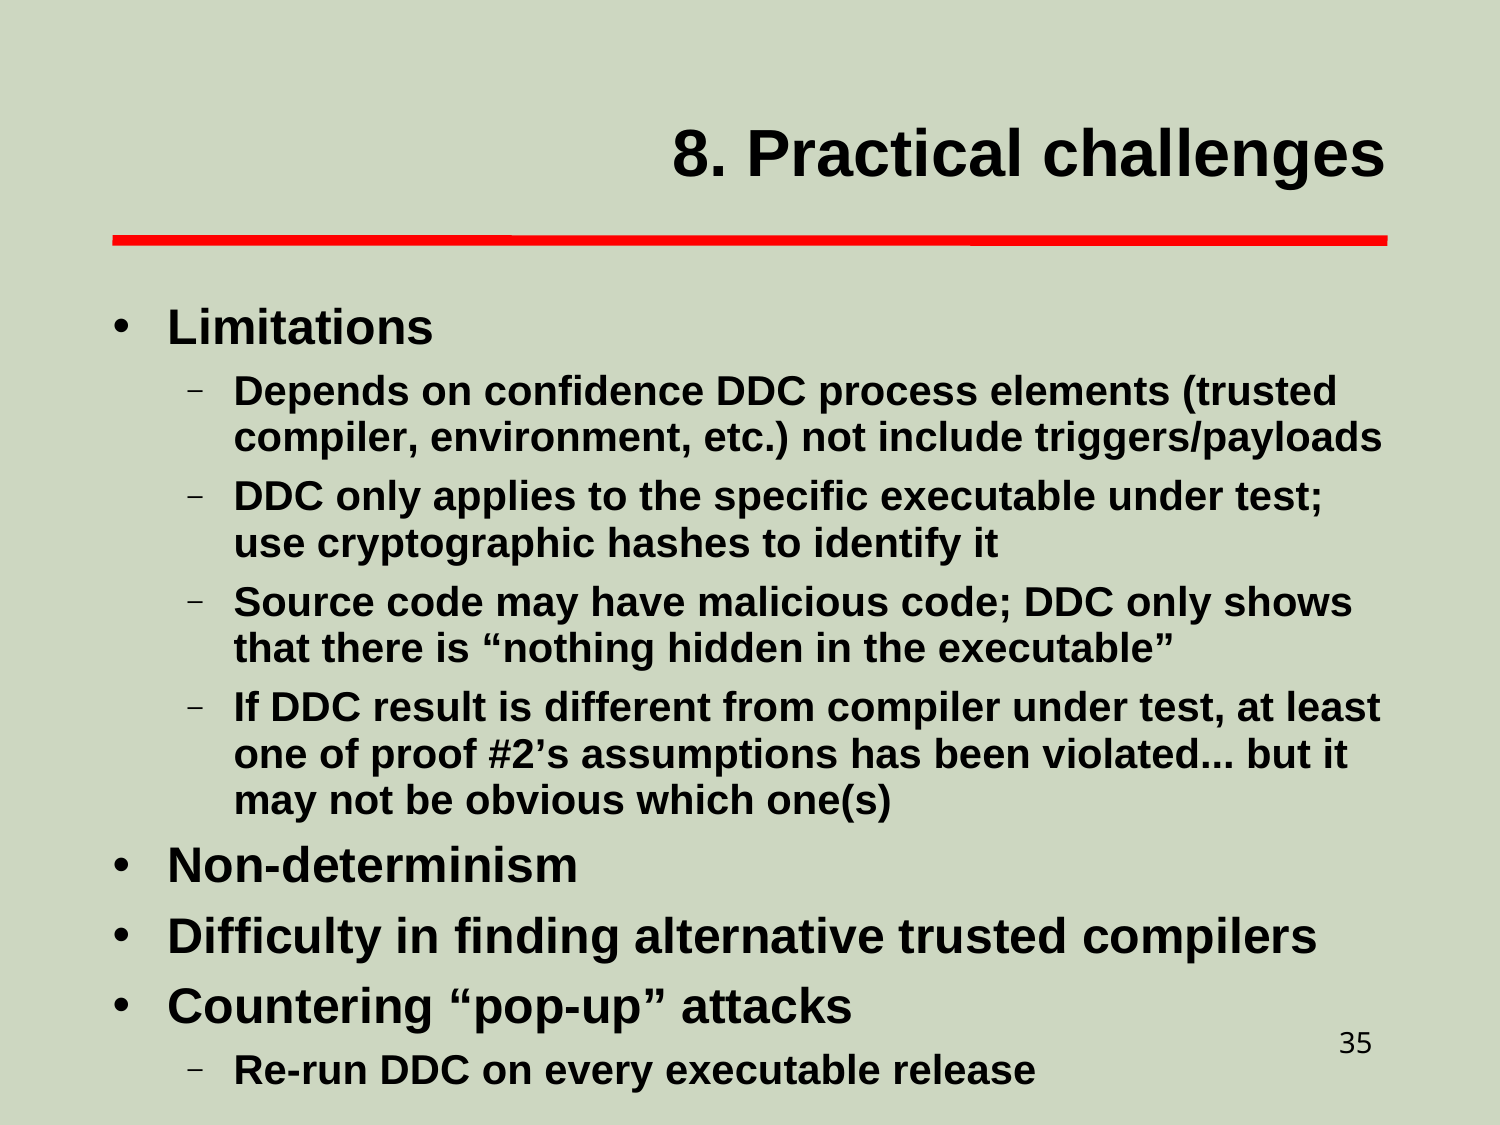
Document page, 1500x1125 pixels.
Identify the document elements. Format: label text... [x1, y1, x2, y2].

list Limitations Depends on confidence DDC process elements (trusted compiler, environment, etc.) not include triggers/payloads DDC only applies to the specific executable under test; use cryptographic hashes to identify it Source code may have malicious code; DDC only shows that there is “nothing hidden in the executable” If DDC result is different from compiler under test, at least one of proof #2’s assumptions has been violated... but it may not be obvious which one(s) Non-determinism Difficulty in finding alternative trusted compilers Countering “pop-up” attacks Re-run DDC on every executable release [112, 299, 1387, 1099]
title 8. Practical challenges [124, 93, 1387, 216]
